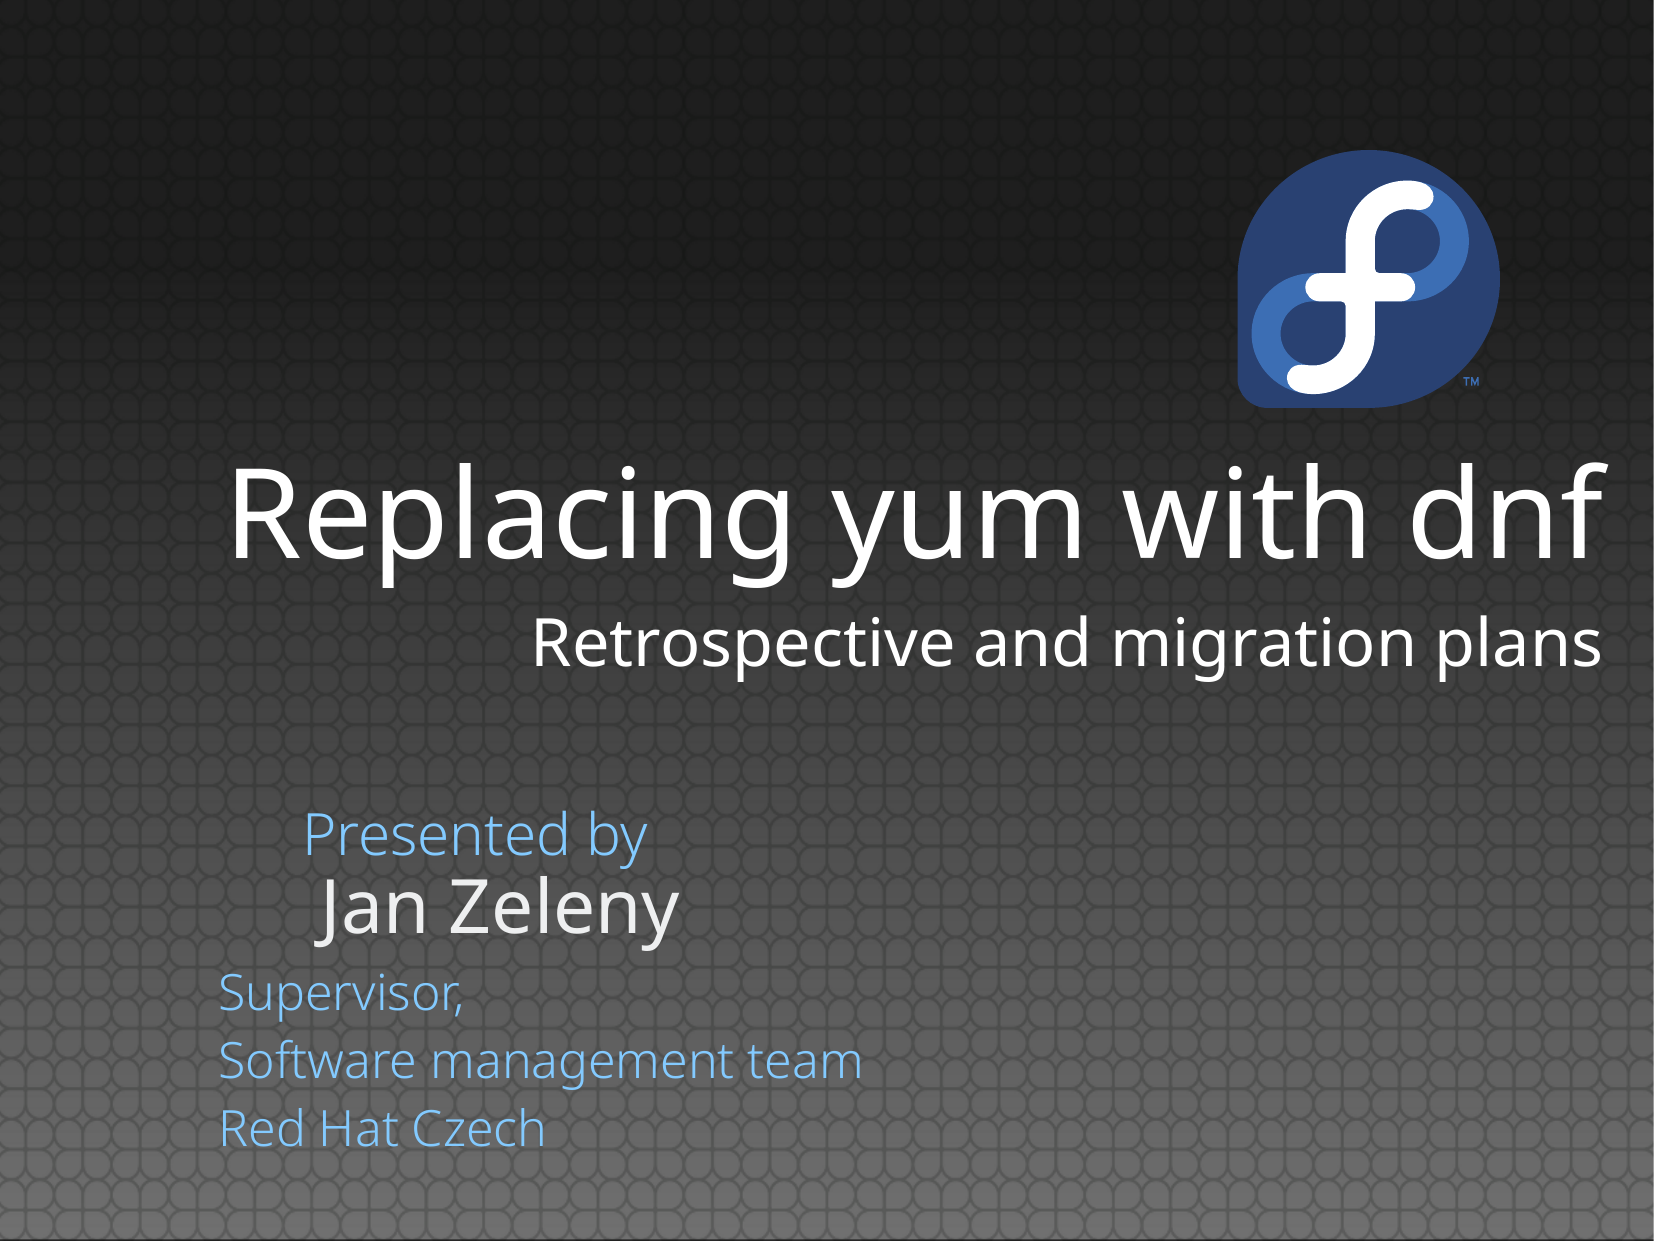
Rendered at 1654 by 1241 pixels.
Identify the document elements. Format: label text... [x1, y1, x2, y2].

text_box Supervisor, Software management team Red Hat Czech [203, 949, 949, 1139]
picture [0, 0, 1654, 1241]
text_box Replacing yum with dnf Retrospective and migration plans [69, 417, 1620, 724]
text_box Presented by [287, 785, 700, 869]
text_box Jan Zeleny [305, 846, 1057, 949]
